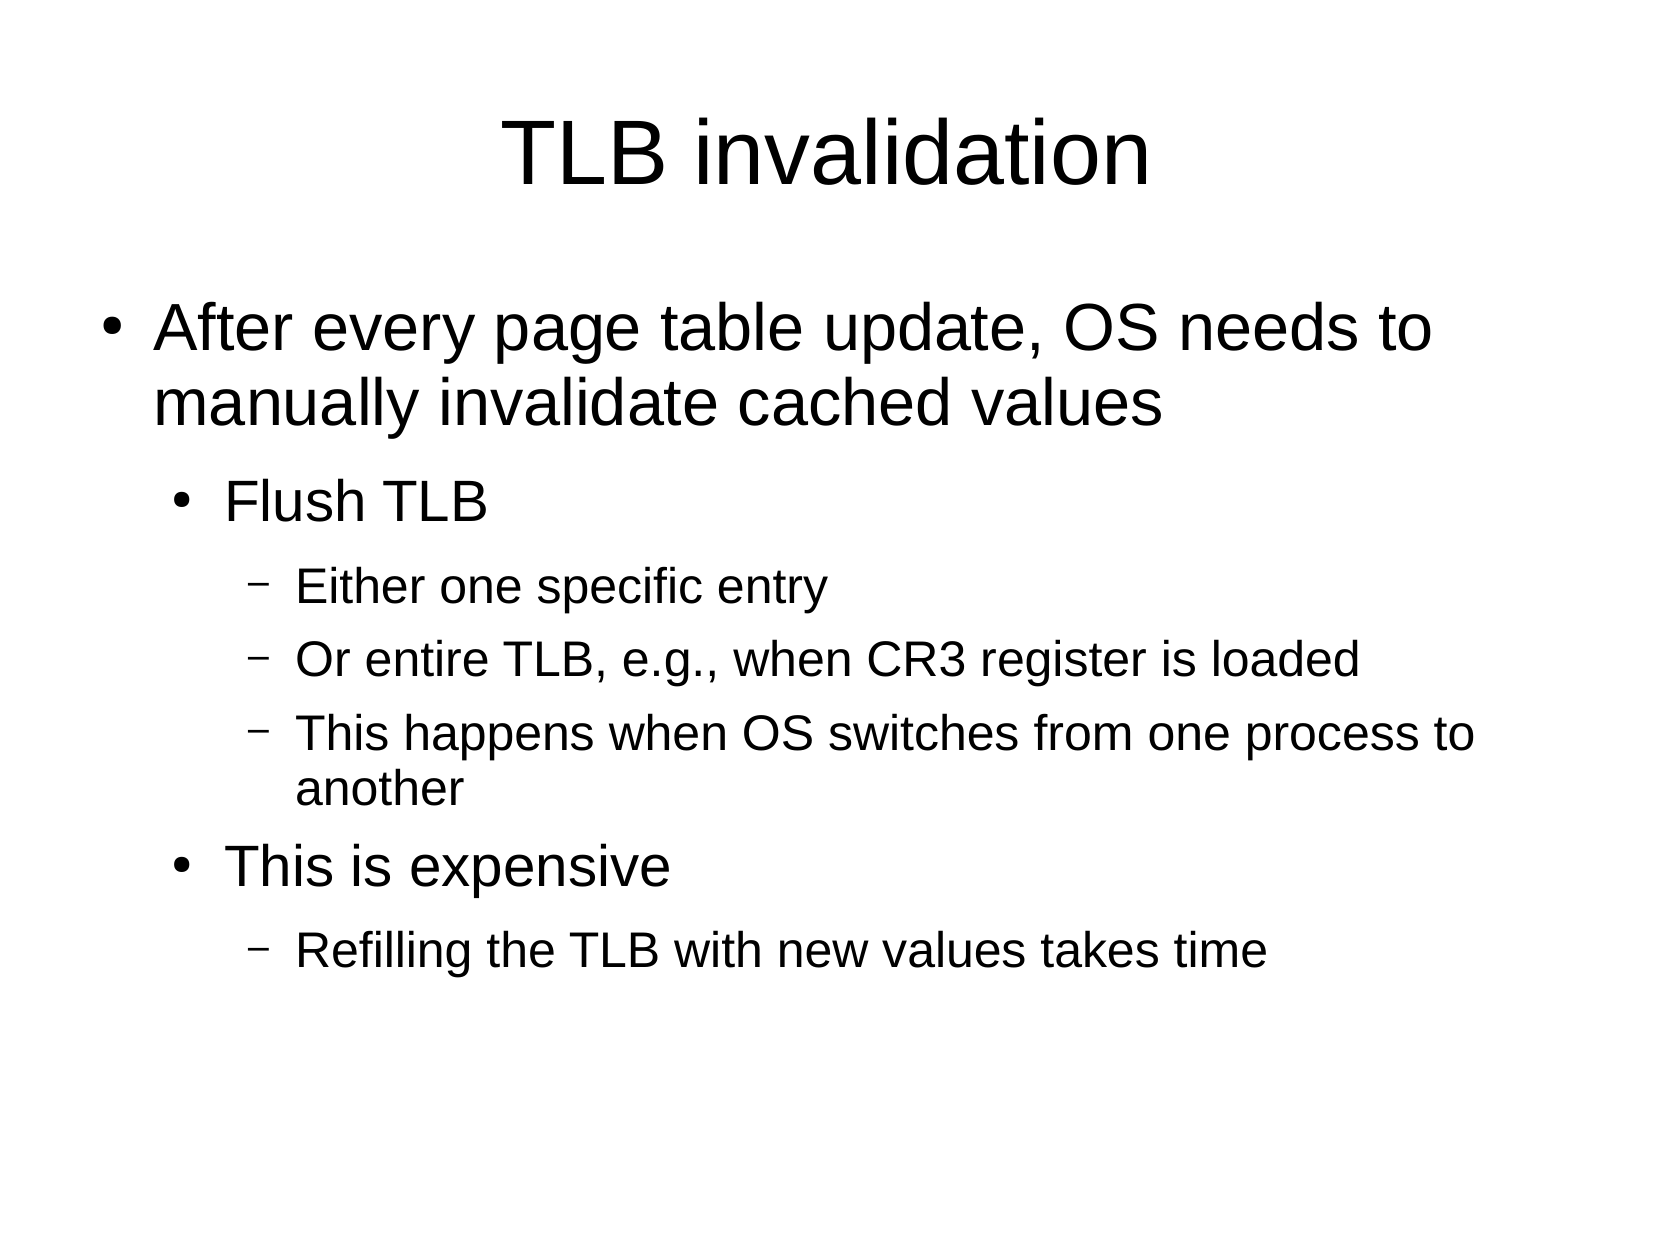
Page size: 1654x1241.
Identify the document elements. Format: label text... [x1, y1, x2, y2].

title TLB invalidation [82, 49, 1571, 257]
list After every page table update, OS needs to manually invalidate cached values Flush TLB Either one specific entry Or entire TLB, e.g., when CR3 register is loaded This happens when OS switches from one process to another This is expensive Refilling the TLB with new values takes time [82, 290, 1571, 1010]
